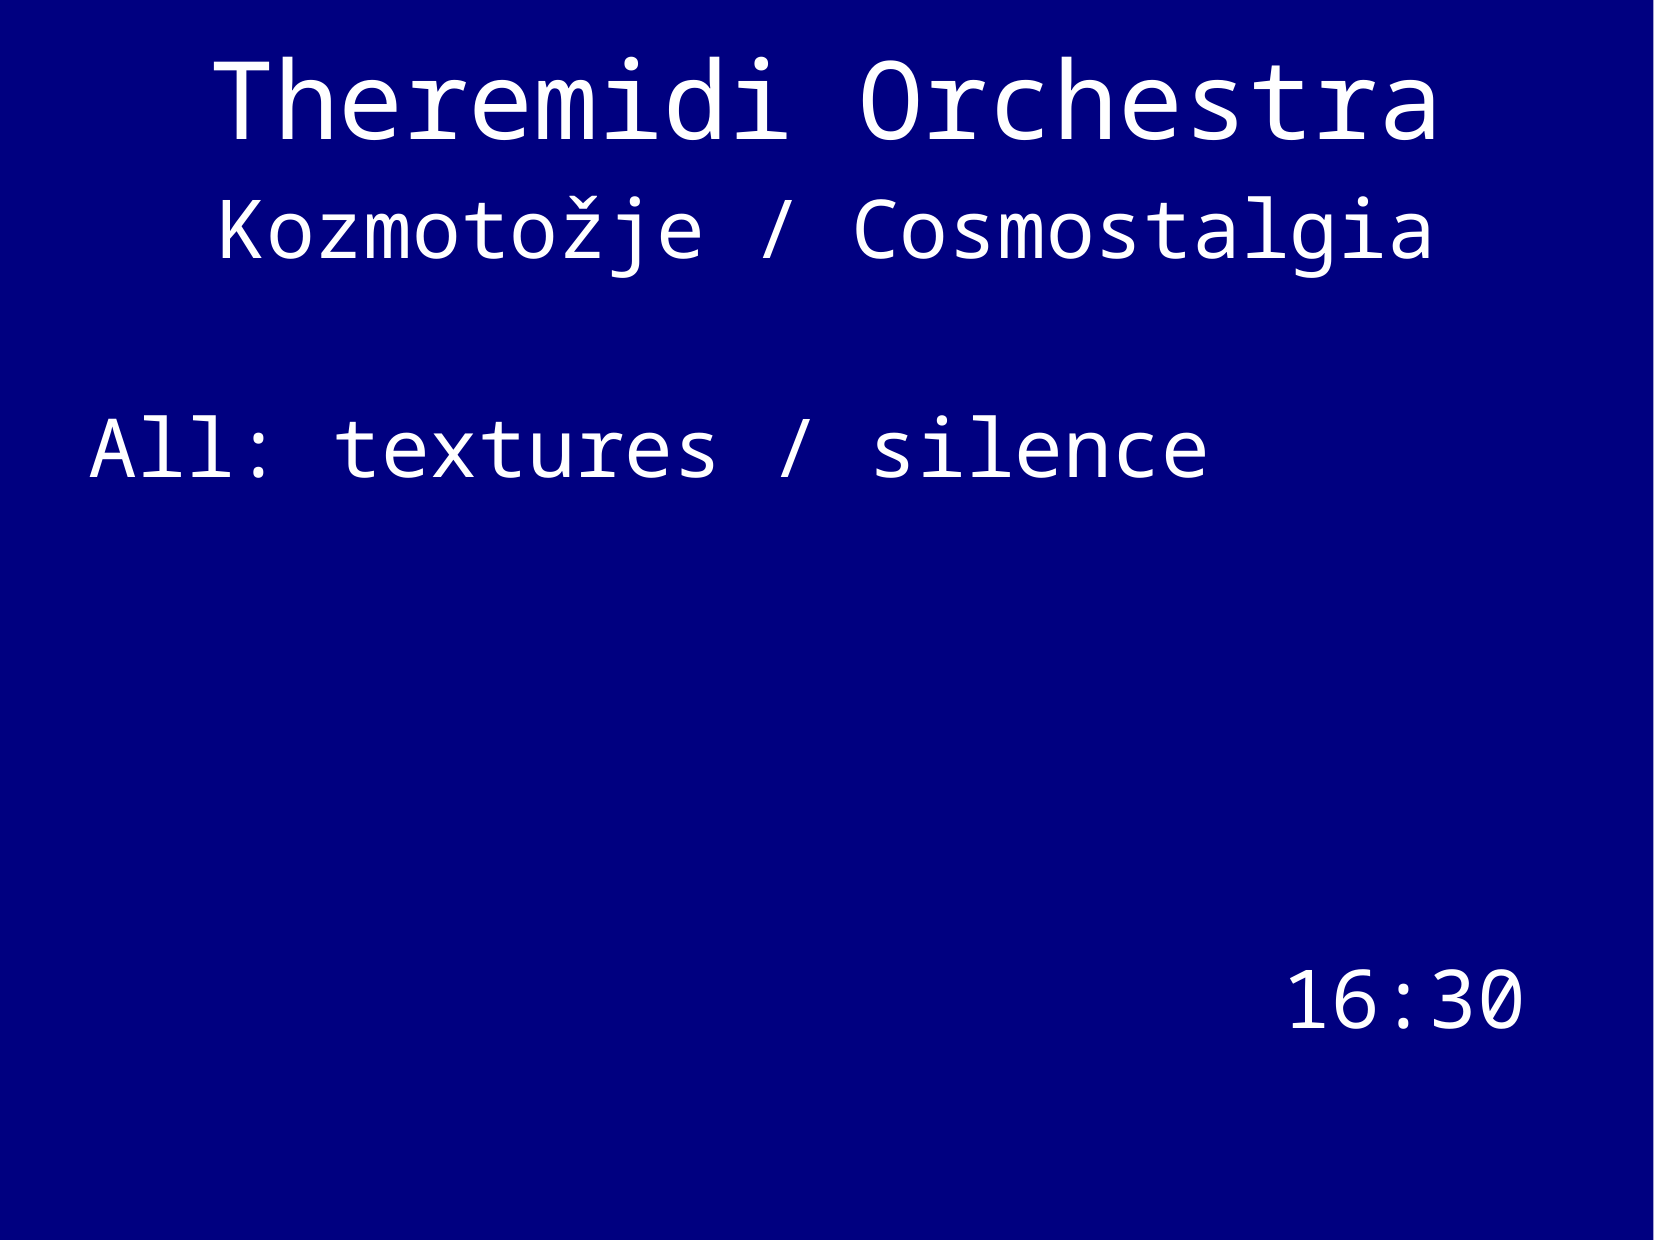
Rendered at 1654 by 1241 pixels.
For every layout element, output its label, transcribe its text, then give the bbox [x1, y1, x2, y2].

title Theremidi Orchestra Kozmotožje / Cosmostalgia [82, 49, 1571, 257]
subtitle All: textures / silence [88, 272, 1566, 1063]
text_box 16:30 [1282, 900, 1620, 1096]
